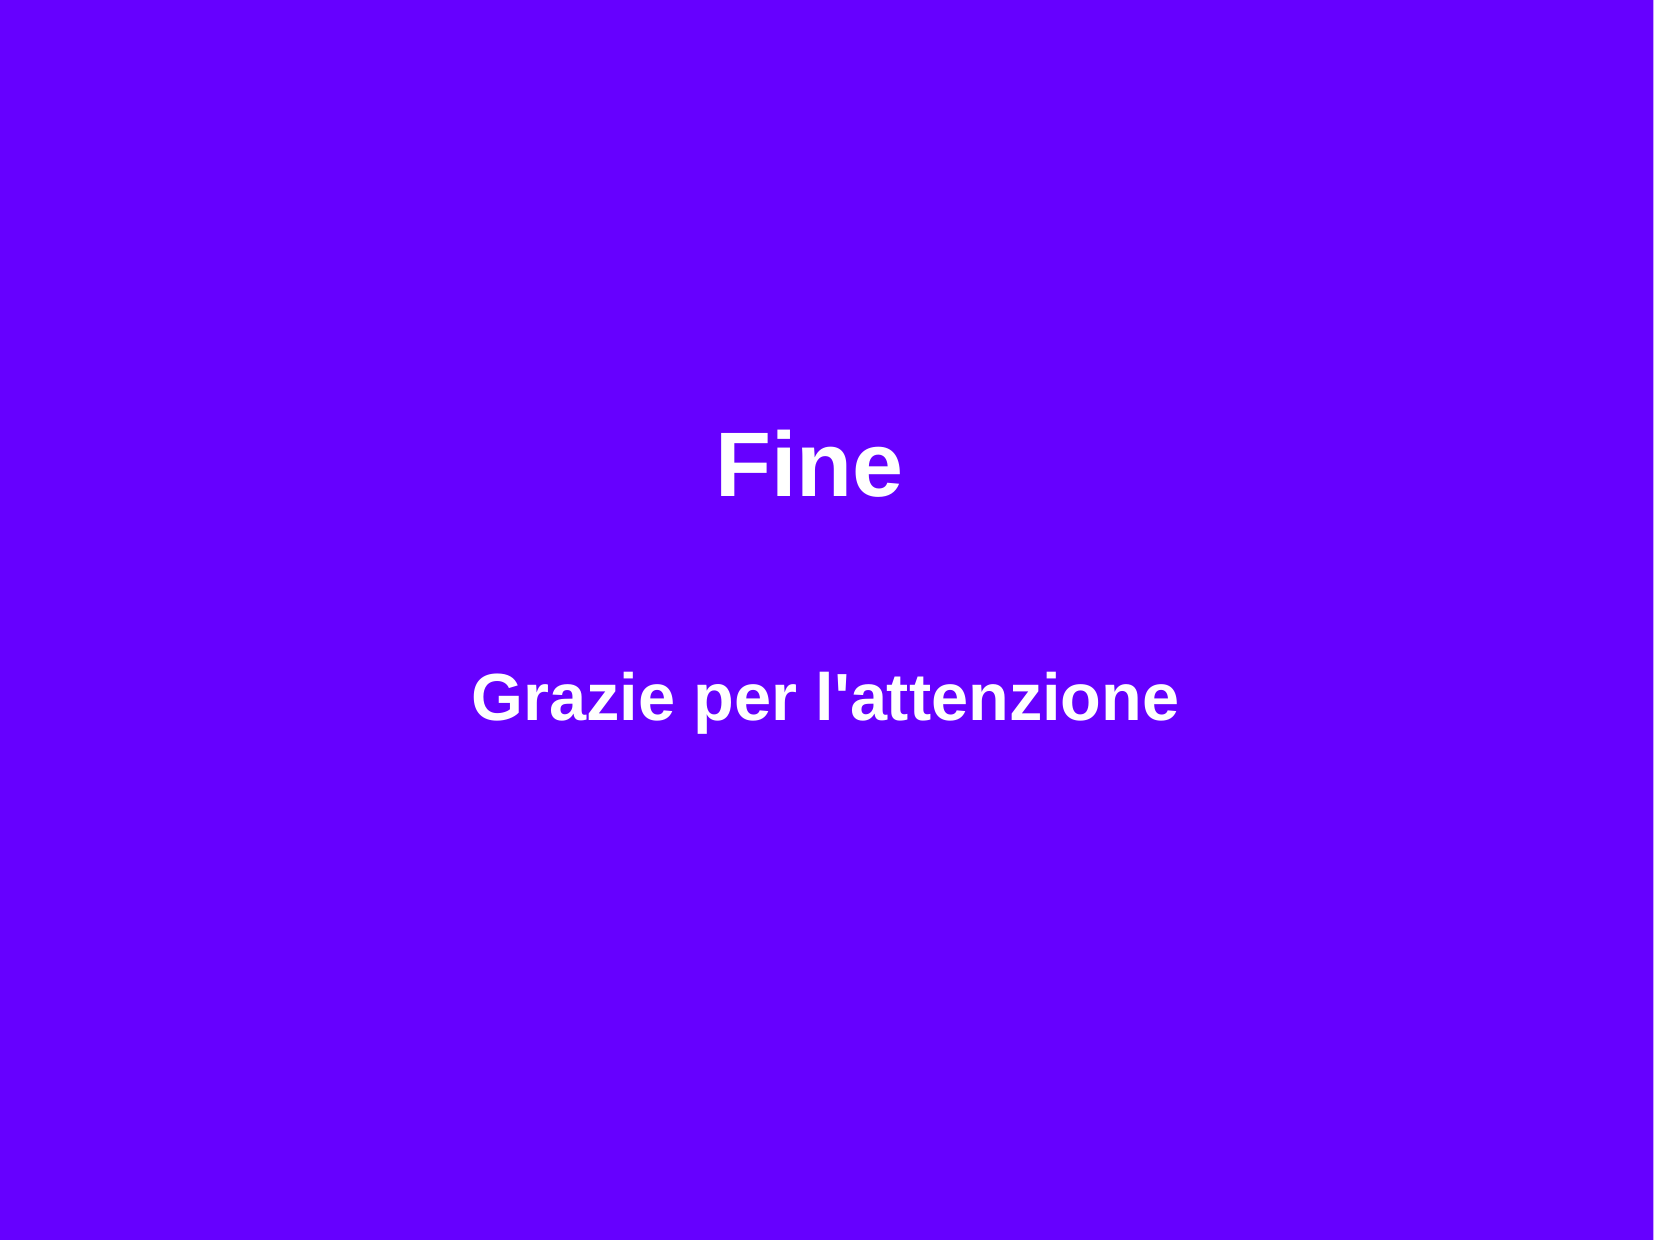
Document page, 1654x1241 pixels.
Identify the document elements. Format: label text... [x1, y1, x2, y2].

subtitle Grazie per l'attenzione [82, 297, 1569, 1099]
